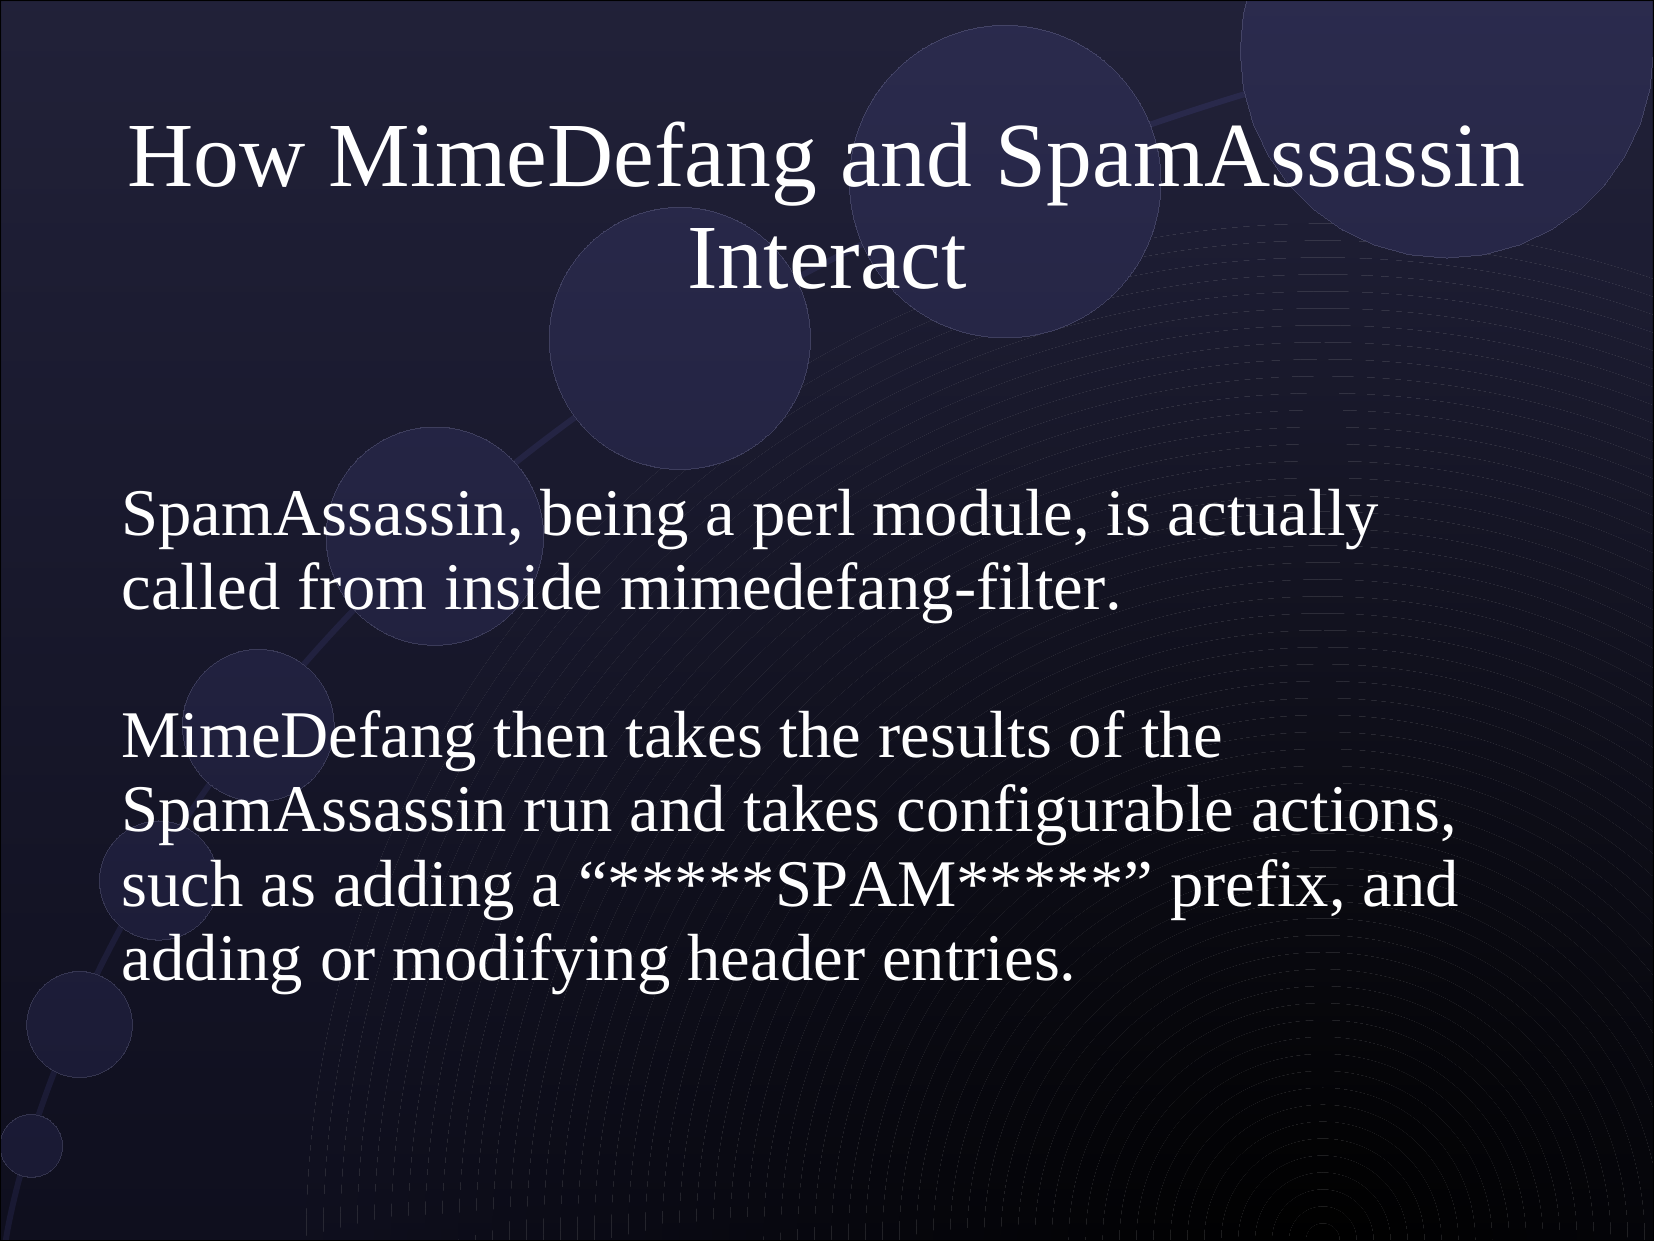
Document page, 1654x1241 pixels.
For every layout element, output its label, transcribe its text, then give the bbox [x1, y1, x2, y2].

title How MimeDefang and SpamAssassin Interact [121, 95, 1534, 318]
subtitle SpamAssassin, being a perl module, is actually called from inside mimedefang-filter. MimeDefang then takes the results of the SpamAssassin run and takes configurable actions, such as adding a “*****SPAM*****” prefix, and adding or modifying header entries. [121, 344, 1534, 1127]
